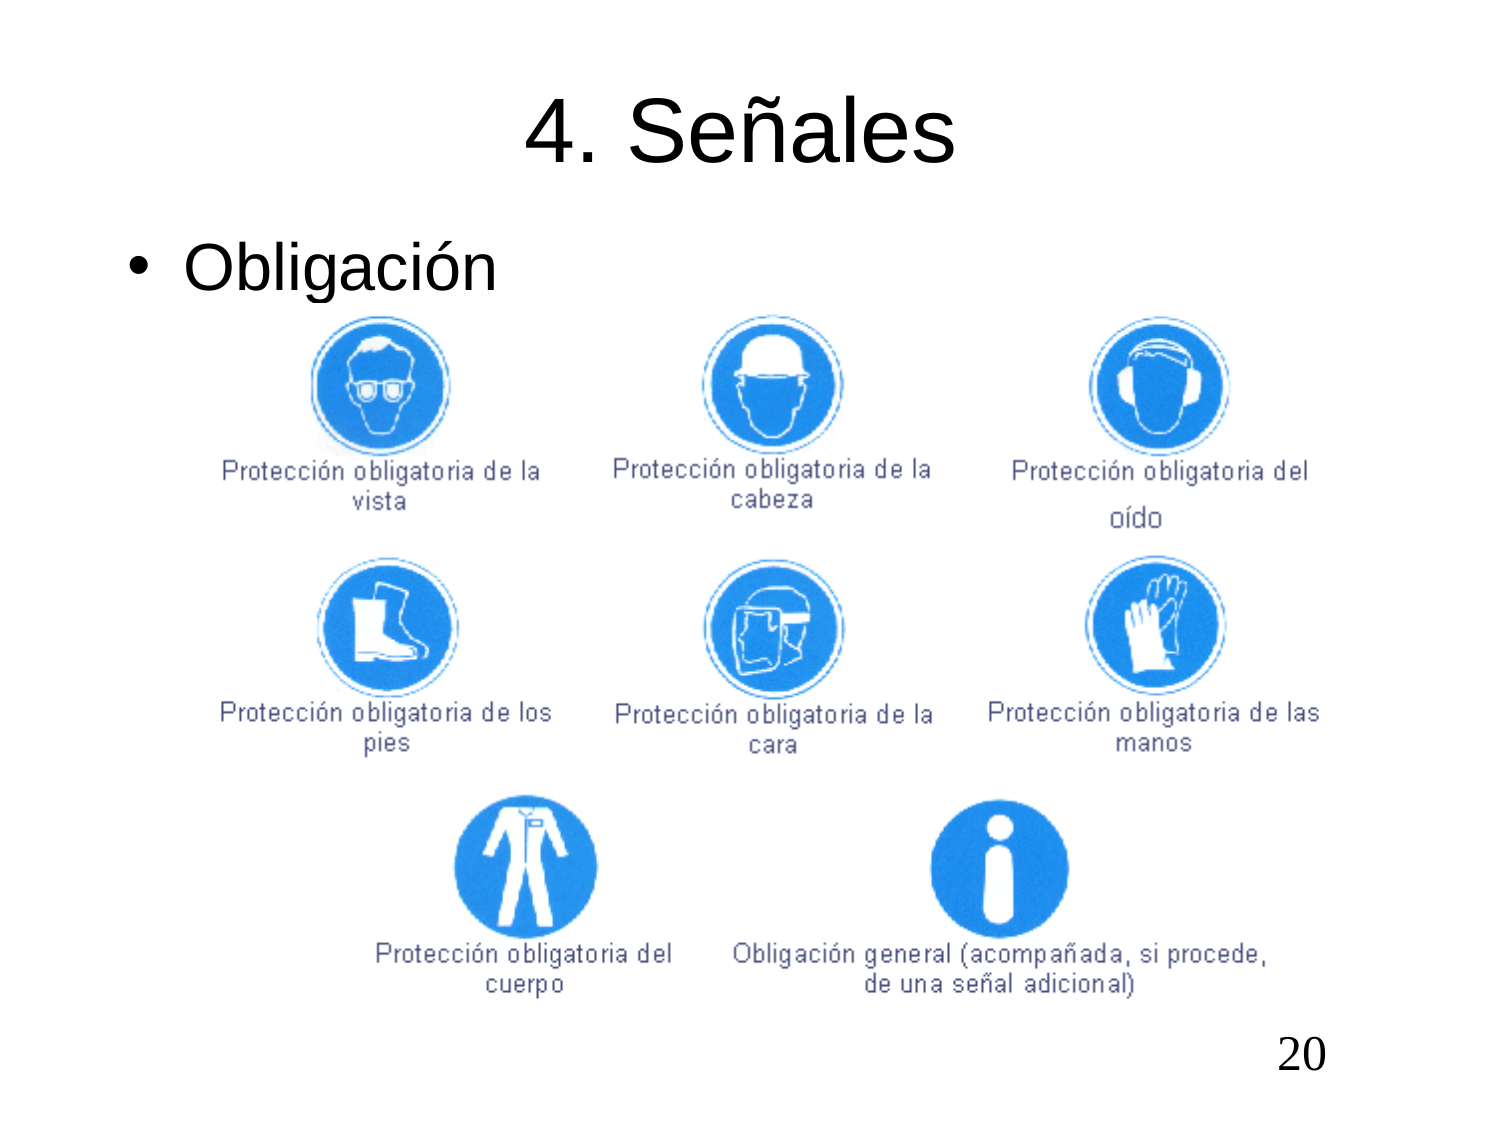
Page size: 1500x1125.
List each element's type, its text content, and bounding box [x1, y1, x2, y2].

list Obligación [112, 216, 1388, 1000]
chart [202, 303, 1329, 1008]
title 4. Señales [104, 32, 1380, 220]
